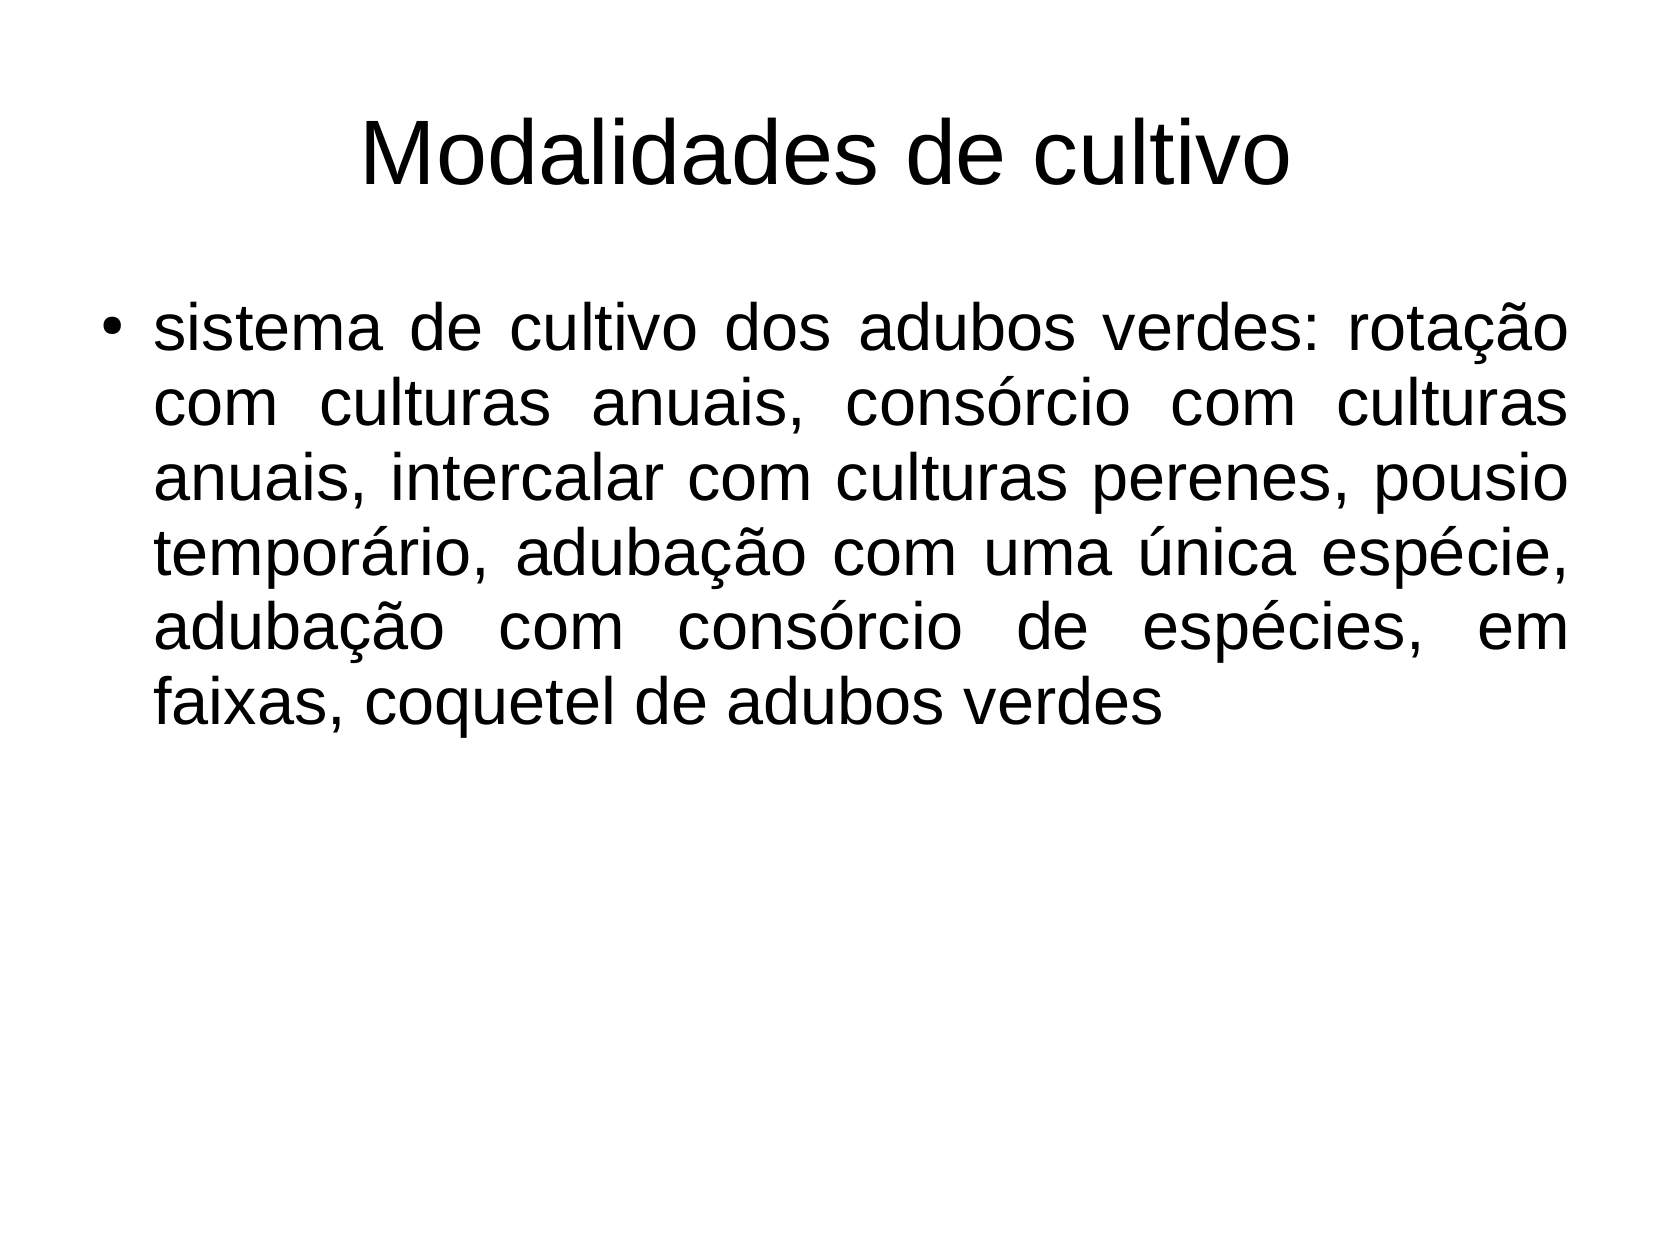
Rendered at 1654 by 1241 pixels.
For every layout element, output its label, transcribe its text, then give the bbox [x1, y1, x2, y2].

list sistema de cultivo dos adubos verdes: rotação com culturas anuais, consórcio com culturas anuais, intercalar com culturas perenes, pousio temporário, adubação com uma única espécie, adubação com consórcio de espécies, em faixas, coquetel de adubos verdes [82, 290, 1571, 1010]
title Modalidades de cultivo [82, 49, 1571, 257]
